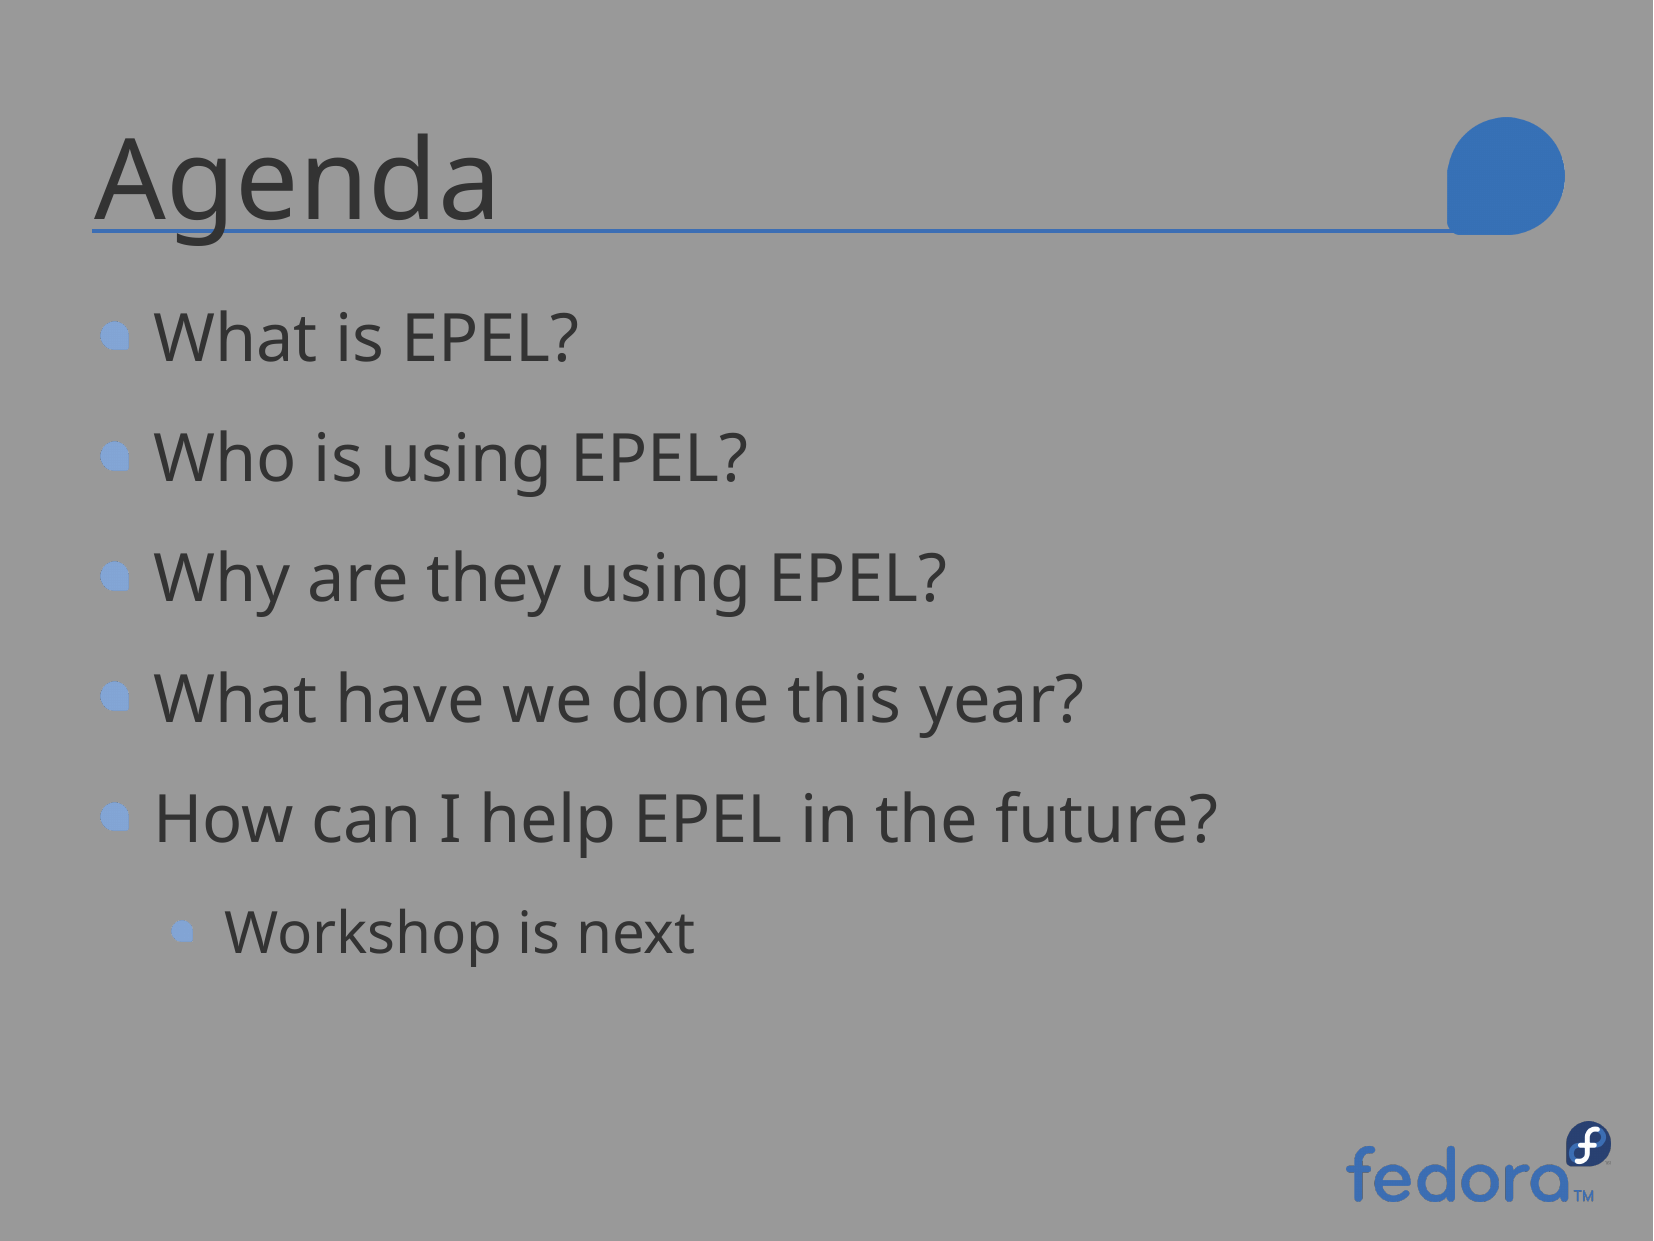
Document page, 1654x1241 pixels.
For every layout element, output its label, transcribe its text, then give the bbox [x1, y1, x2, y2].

list What is EPEL? Who is using EPEL? Why are they using EPEL? What have we done this year? How can I help EPEL in the future? Workshop is next [82, 290, 1571, 1095]
picture [1346, 1121, 1611, 1202]
picture [1447, 117, 1565, 235]
title Agenda [94, 100, 1425, 251]
